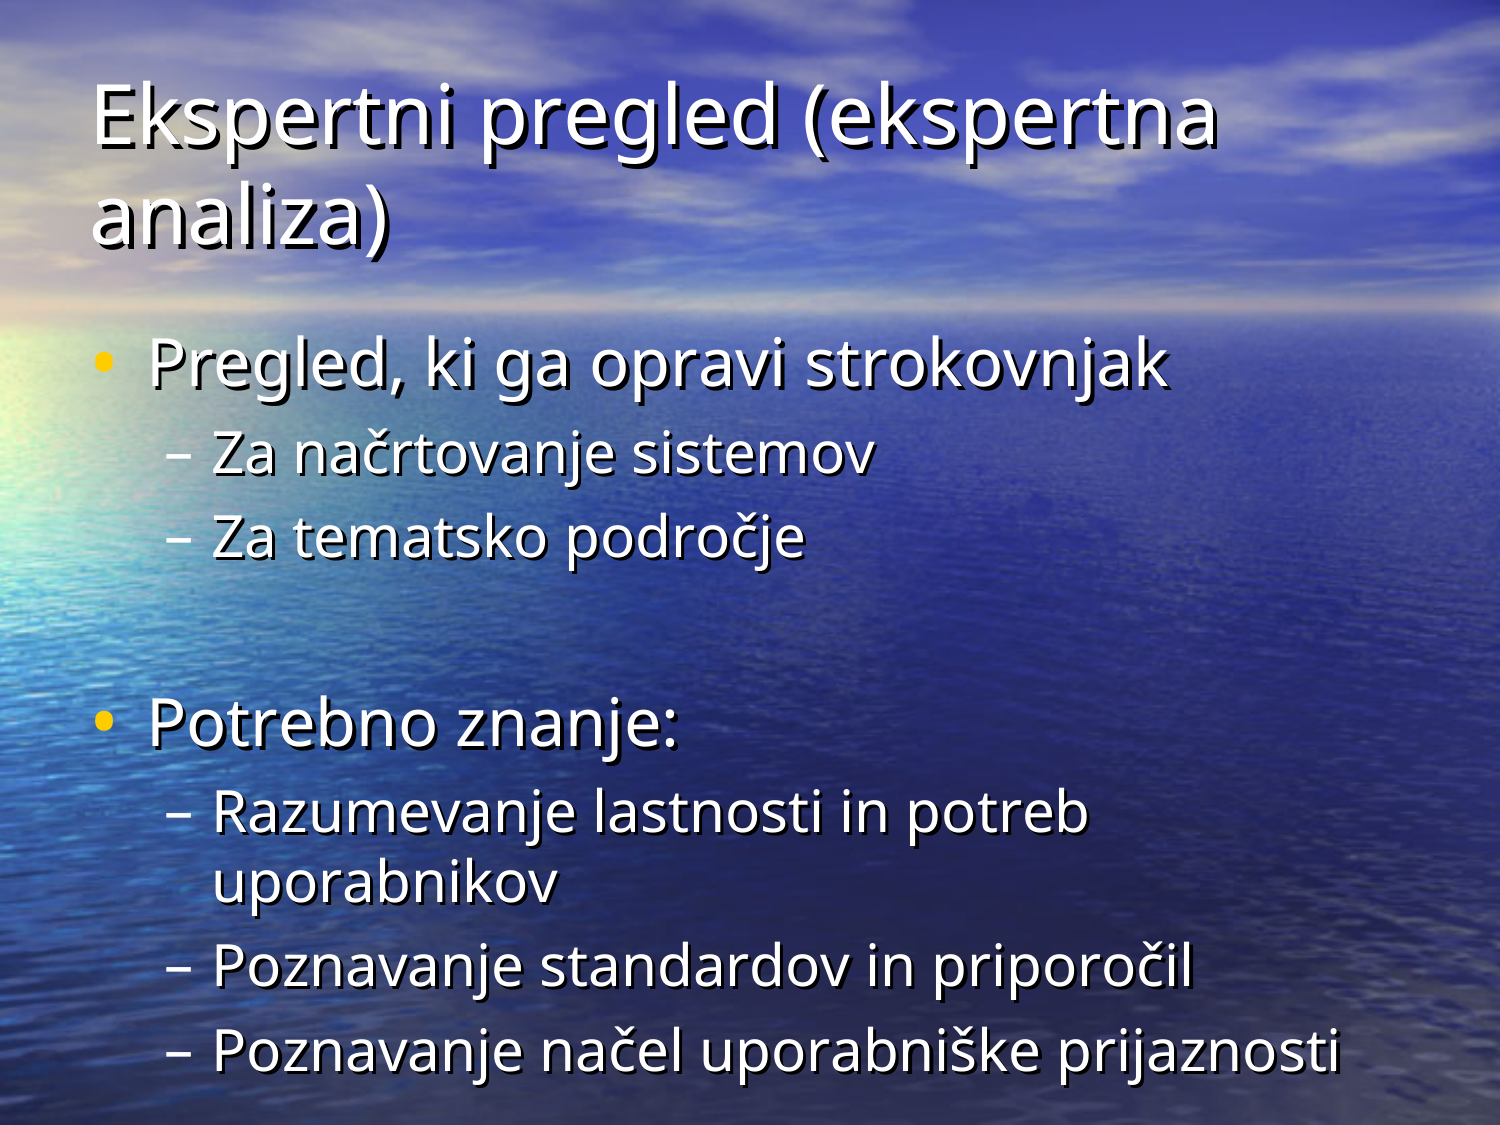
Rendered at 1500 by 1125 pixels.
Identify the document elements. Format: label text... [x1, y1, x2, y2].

title Ekspertni pregled (ekspertna analiza) [75, 47, 1426, 276]
list Pregled, ki ga opravi strokovnjak Za načrtovanje sistemov Za tematsko področje Potrebno znanje: Razumevanje lastnosti in potreb uporabnikov Poznavanje standardov in priporočil Poznavanje načel uporabniške prijaznosti [75, 312, 1426, 1015]
picture [0, 0, 1500, 1125]
